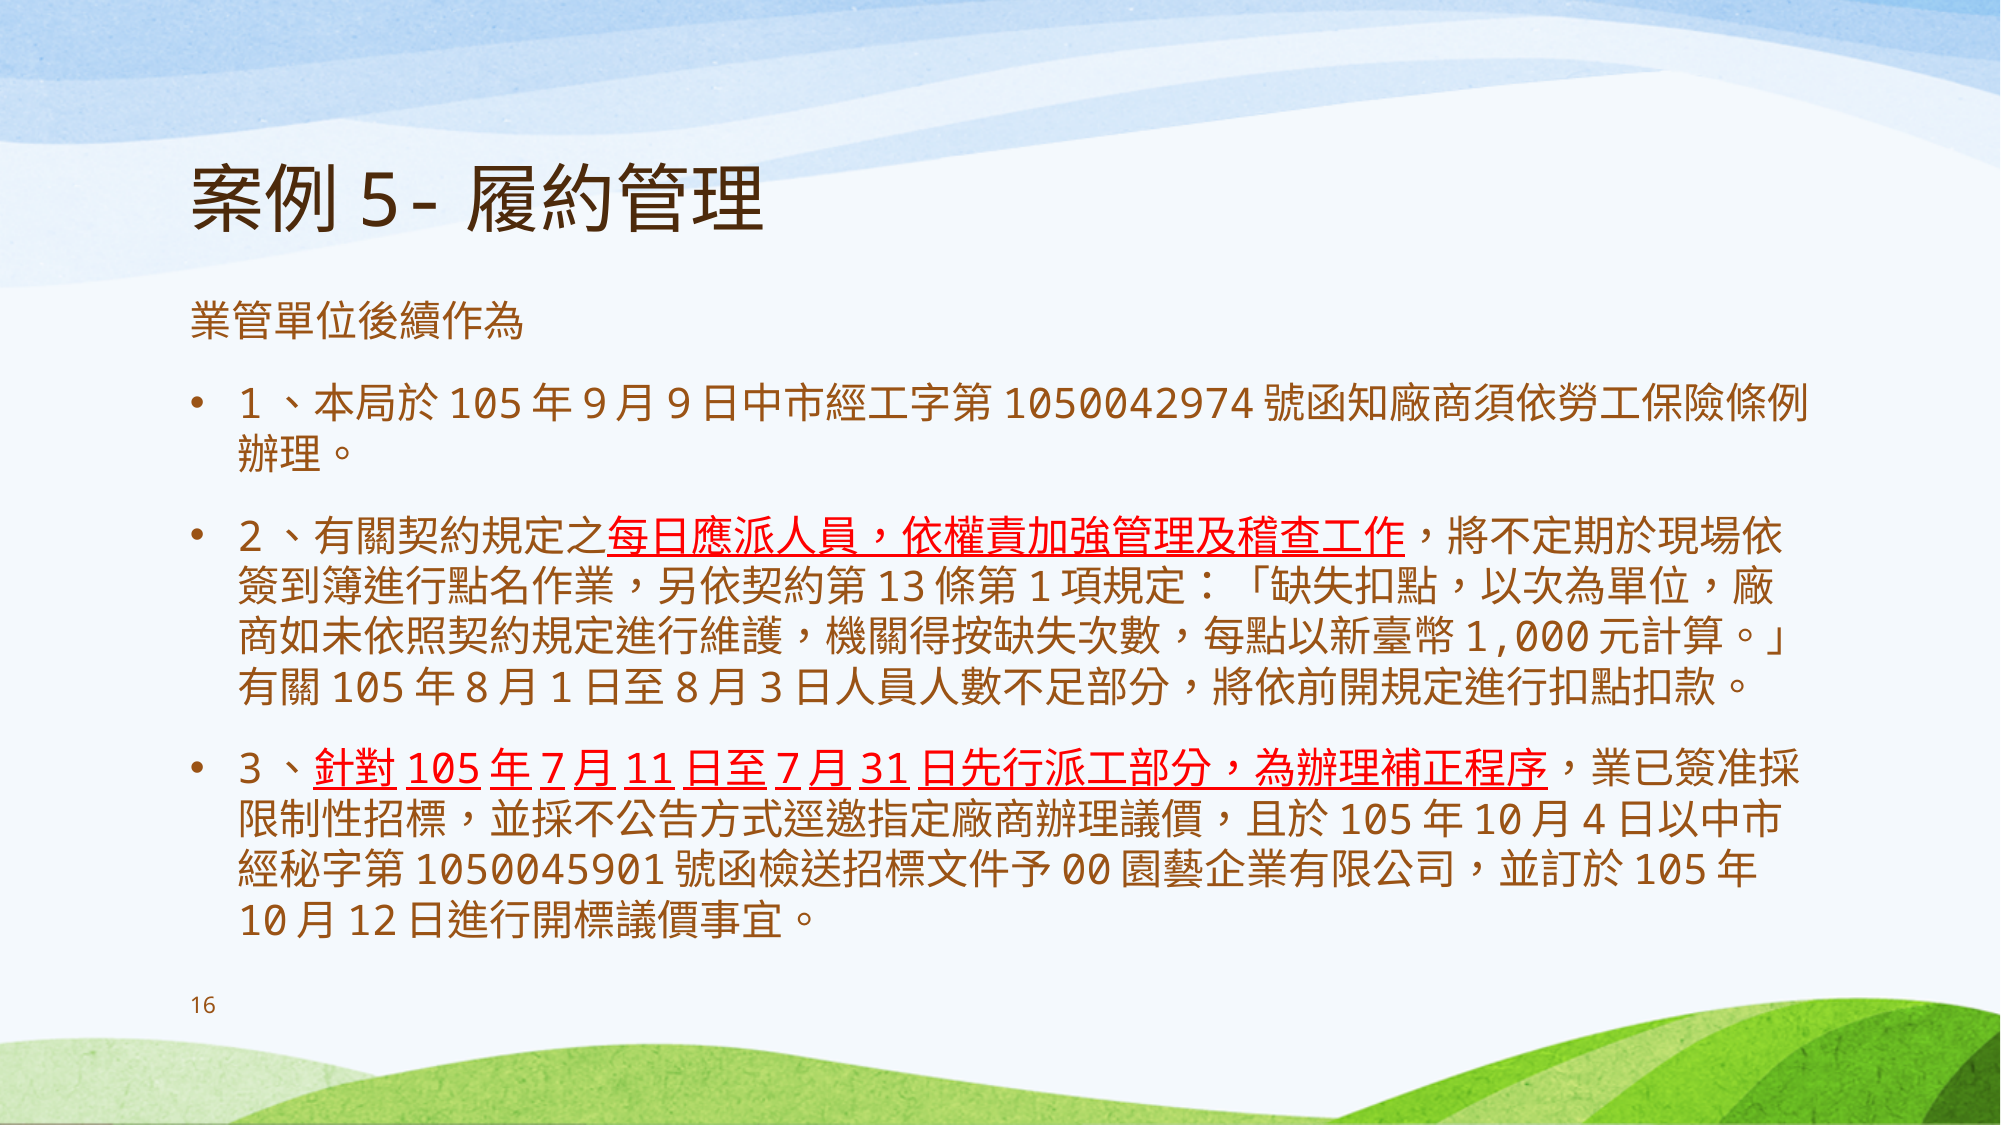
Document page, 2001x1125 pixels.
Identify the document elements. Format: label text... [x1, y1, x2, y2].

slide_number <編號> [174, 987, 300, 1025]
picture [0, 0, 2001, 1125]
list 業管單位後續作為 1、本局於105年9月9日中市經工字第1050042974號函知廠商須依勞工保險條例辦理。 2、有關契約規定之每日應派人員，依權責加強管理及稽查工作，將不定期於現場依簽到簿進行點名作業，另依契約第13條第1項規定：「缺失扣點，以次為單位，廠商如未依照契約規定進行維護，機關得按缺失次數，每點以新臺幣1,000元計算。」有關105年8月1日至8月3日人員人數不足部分，將依前開規定進行扣點扣款。 3、針對105年7月11日至7月31日先行派工部分，為辦理補正程序，業已簽准採限制性招標，並採不公告方式逕邀指定廠商辦理議價，且於105年10月4日以中市經秘字第1050045901號函檢送招標文件予00園藝企業有限公司，並訂於105年10月12日進行開標議價事宜。 [174, 287, 1825, 982]
title 案例5-履約管理 [174, 50, 1825, 250]
